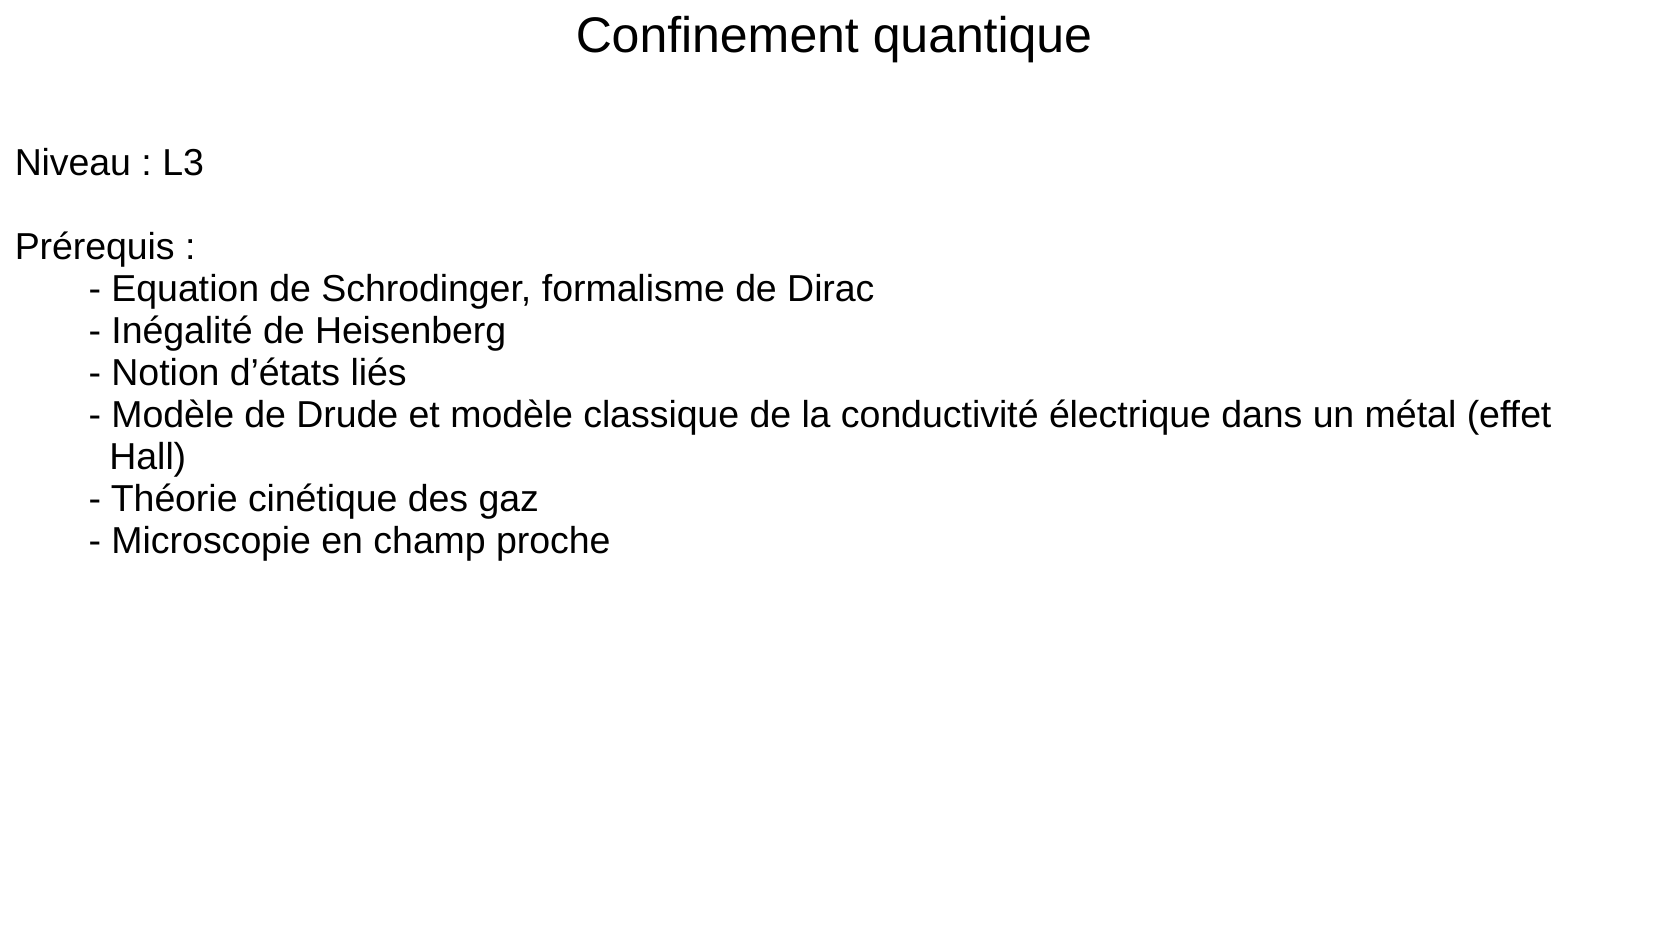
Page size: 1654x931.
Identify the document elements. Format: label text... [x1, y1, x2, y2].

text_box Confinement quantique [561, 0, 1123, 89]
text_box Niveau : L3 Prérequis : - Equation de Schrodinger, formalisme de Dirac - Inégalité de Heisenberg - Notion d’états liés - Modèle de Drude et modèle classique de la conductivité électrique dans un métal (effet Hall) - Théorie cinétique des gaz - Microscopie en champ proche [0, 134, 1625, 798]
